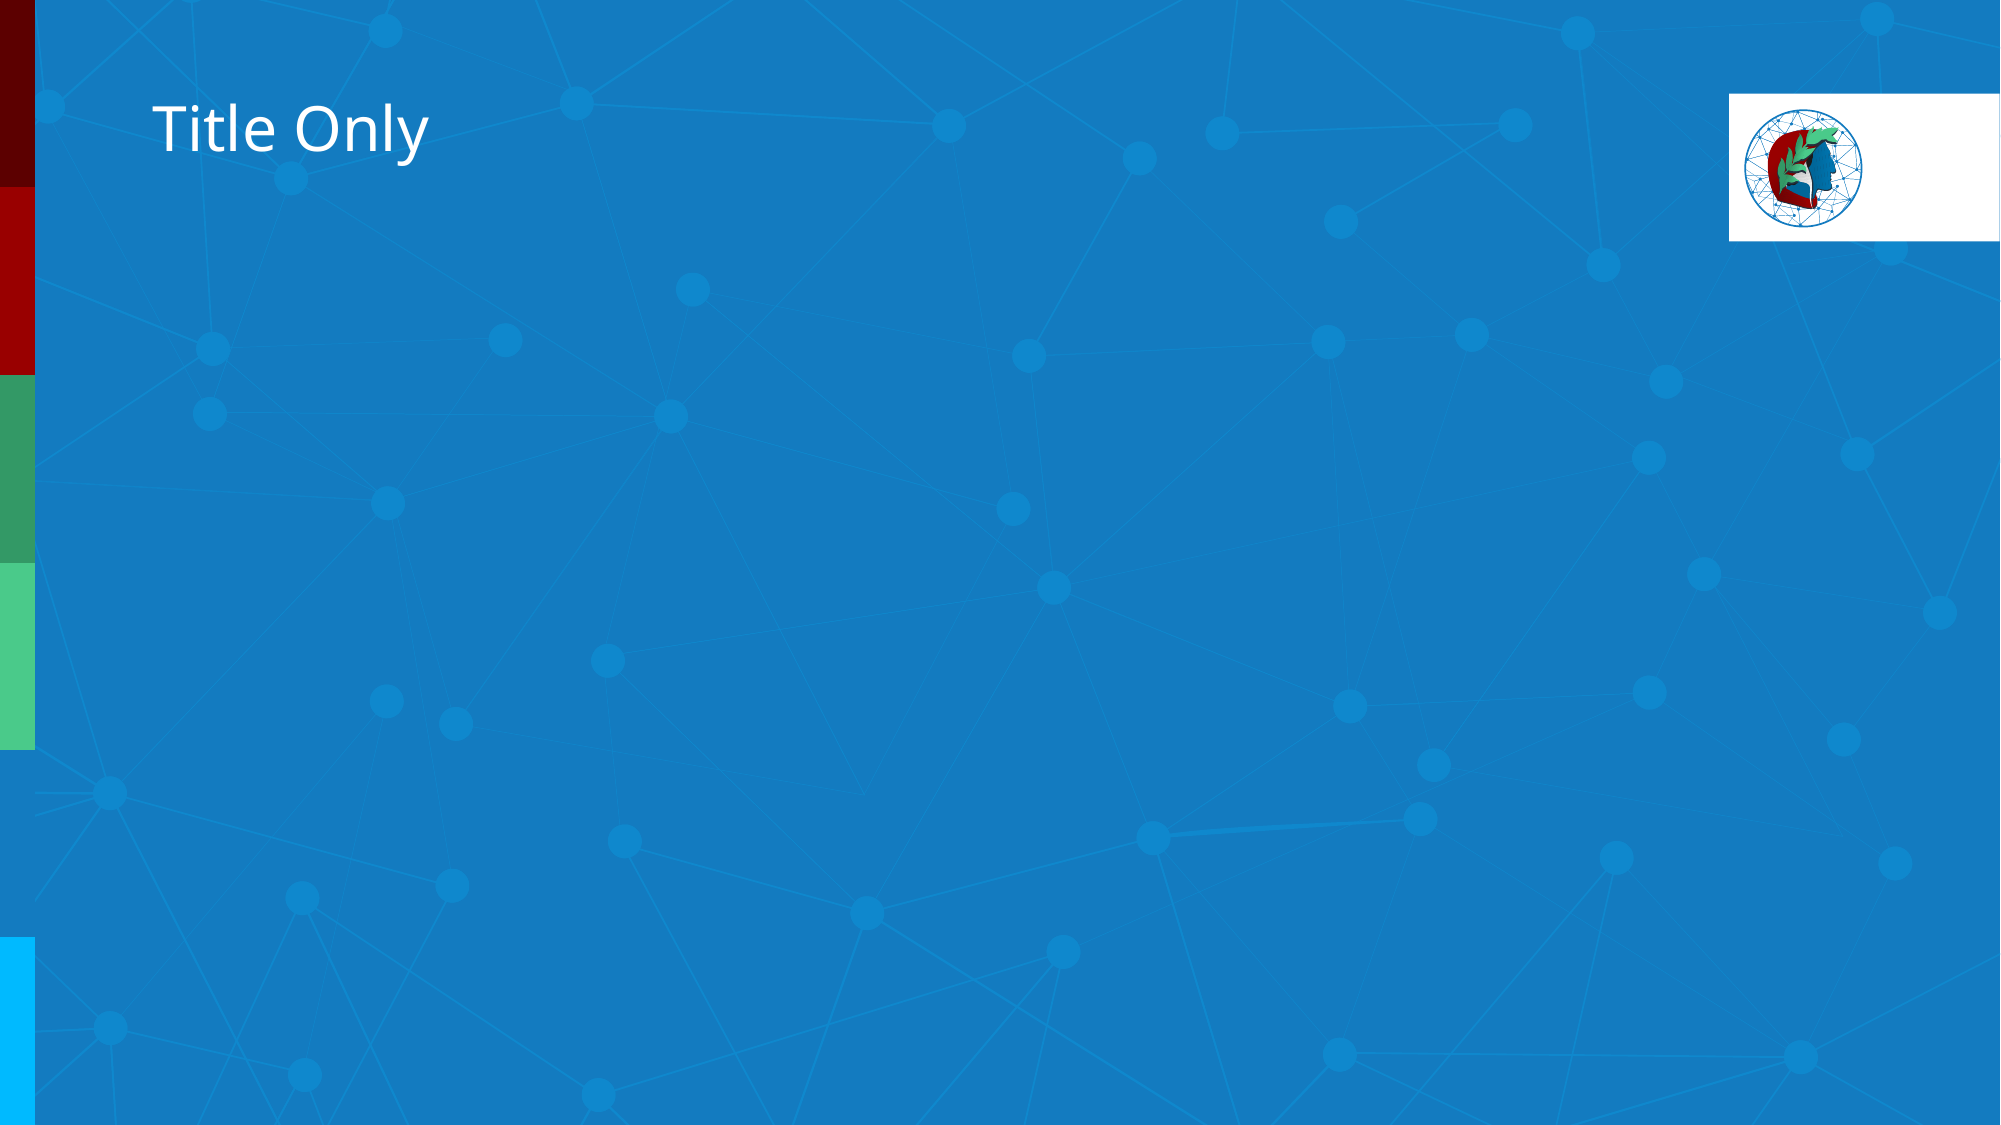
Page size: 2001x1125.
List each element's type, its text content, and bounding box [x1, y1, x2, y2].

title Title Only [137, 22, 1708, 240]
